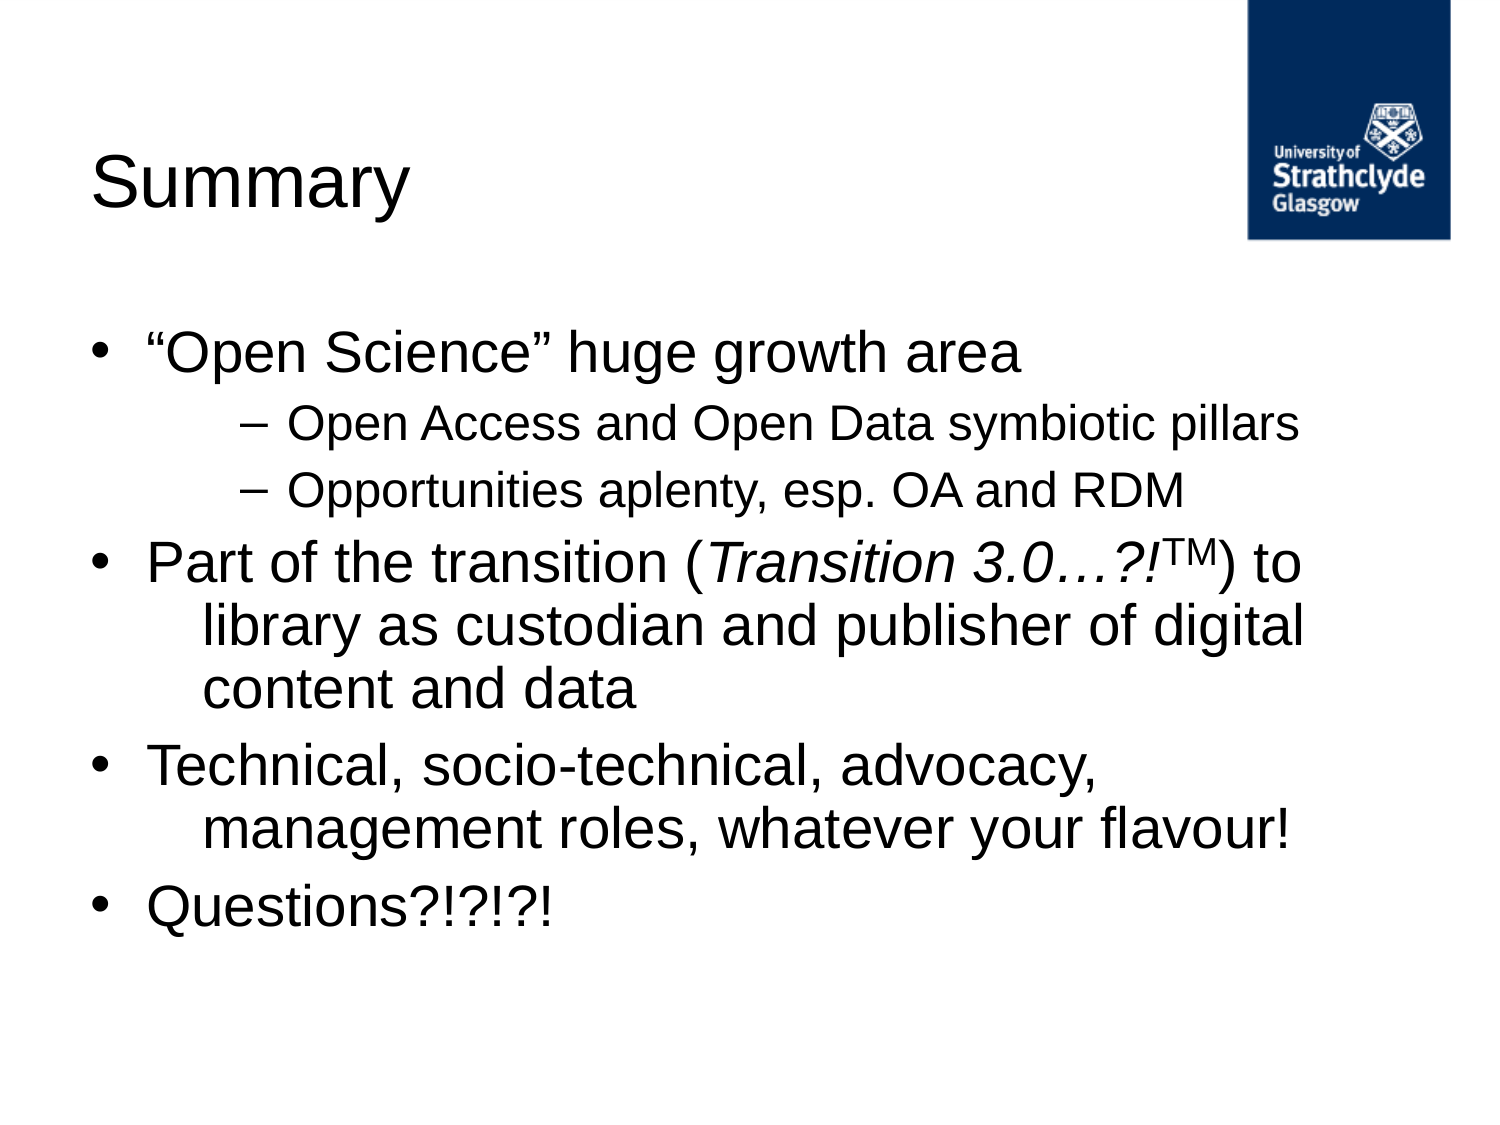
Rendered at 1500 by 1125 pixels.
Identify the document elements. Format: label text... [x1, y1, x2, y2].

list “Open Science” huge growth area Open Access and Open Data symbiotic pillars Opportunities aplenty, esp. OA and RDM Part of the transition (Transition 3.0…?!TM) to library as custodian and publisher of digital content and data Technical, socio-technical, advocacy, management roles, whatever your flavour! Questions?!?!?! [75, 314, 1471, 1006]
title Summary [75, 125, 1422, 244]
